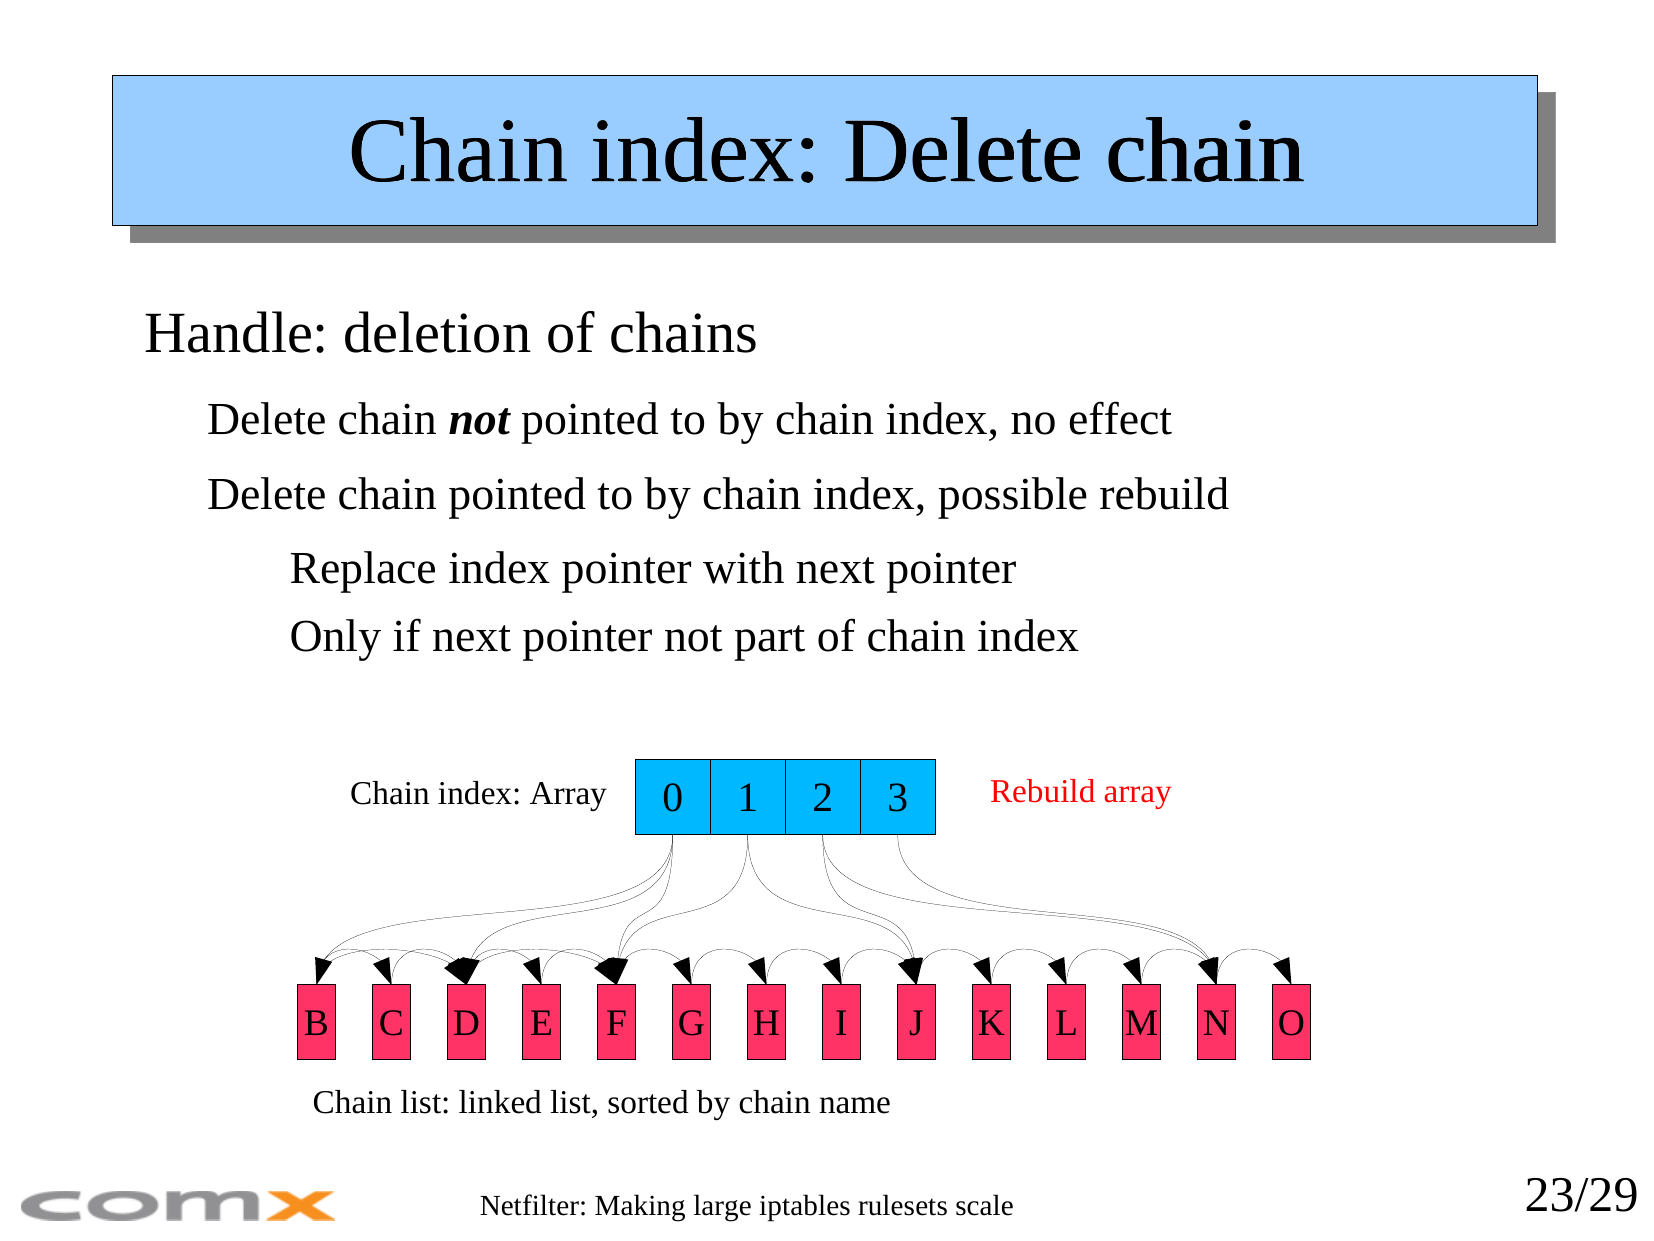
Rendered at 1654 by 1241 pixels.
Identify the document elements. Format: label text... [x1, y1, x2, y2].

title Chain index: Delete chain [116, 90, 1538, 211]
text_box 2 [785, 759, 860, 835]
text_box 1 [710, 759, 785, 835]
text_box J [897, 984, 936, 1060]
text_box D [447, 984, 486, 1060]
text_box O [1272, 984, 1311, 1060]
text_box L [1047, 984, 1086, 1060]
text_box F [597, 984, 636, 1060]
text_box B [297, 984, 336, 1060]
list Handle: deletion of chains Delete chain not pointed to by chain index, no effect Delete chain pointed to by chain index, possible rebuild Replace index pointer with next pointer Only if next pointer not part of chain index [112, 300, 1576, 1096]
text_box H [747, 984, 786, 1060]
picture [21, 1191, 335, 1221]
text_box M [1122, 984, 1161, 1060]
text_box Rebuild array [975, 757, 1388, 827]
text_box Chain index: Array [335, 759, 636, 906]
text_box Chain list: linked list, sorted by chain name [297, 1068, 1123, 1176]
text_box I [822, 984, 861, 1060]
text_box C [372, 984, 411, 1060]
text_box 3 [860, 759, 936, 835]
text_box N [1197, 984, 1236, 1060]
text_box Chain index: Array [568, 887, 636, 906]
text_box G [672, 984, 711, 1060]
text_box K [972, 984, 1011, 1060]
text_box 0 [636, 759, 710, 835]
text_box E [522, 984, 561, 1060]
